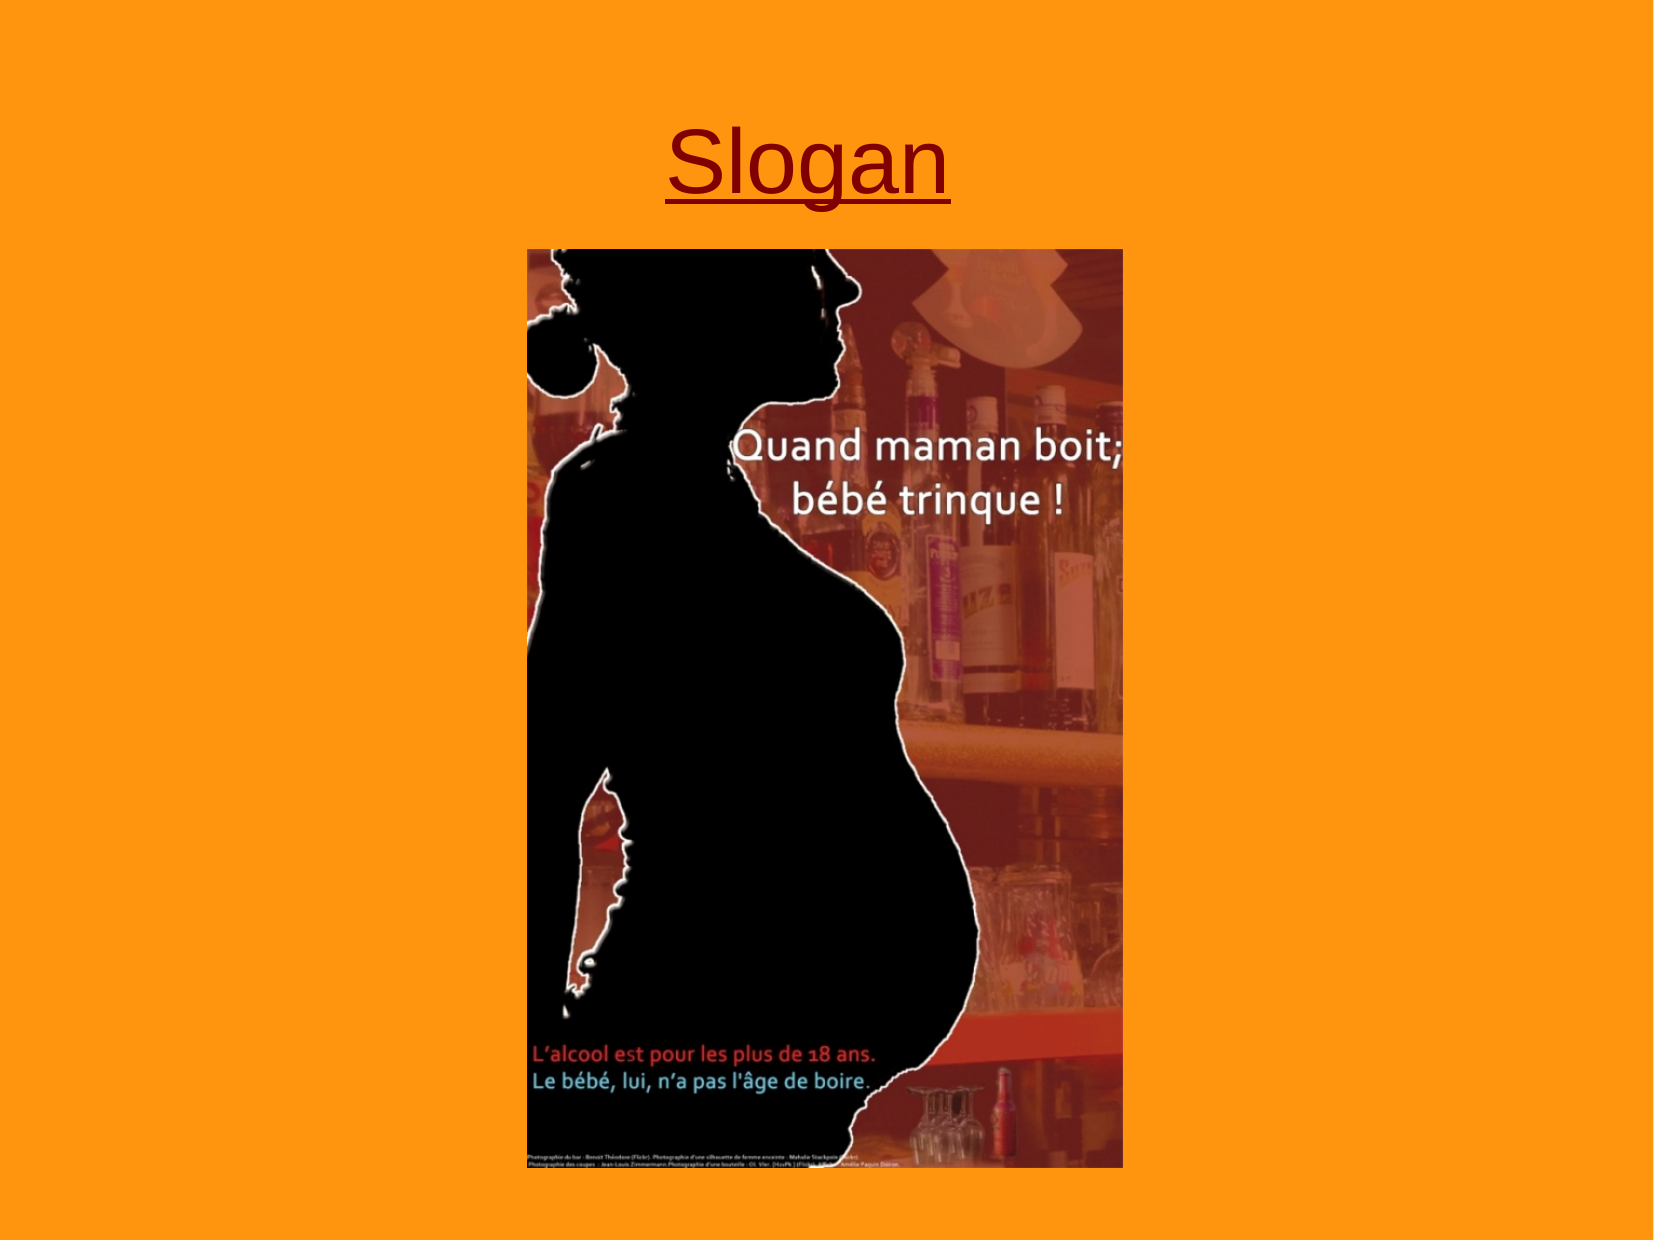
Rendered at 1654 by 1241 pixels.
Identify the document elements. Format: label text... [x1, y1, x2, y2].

title Slogan [76, 58, 1565, 266]
picture [527, 249, 1123, 1168]
